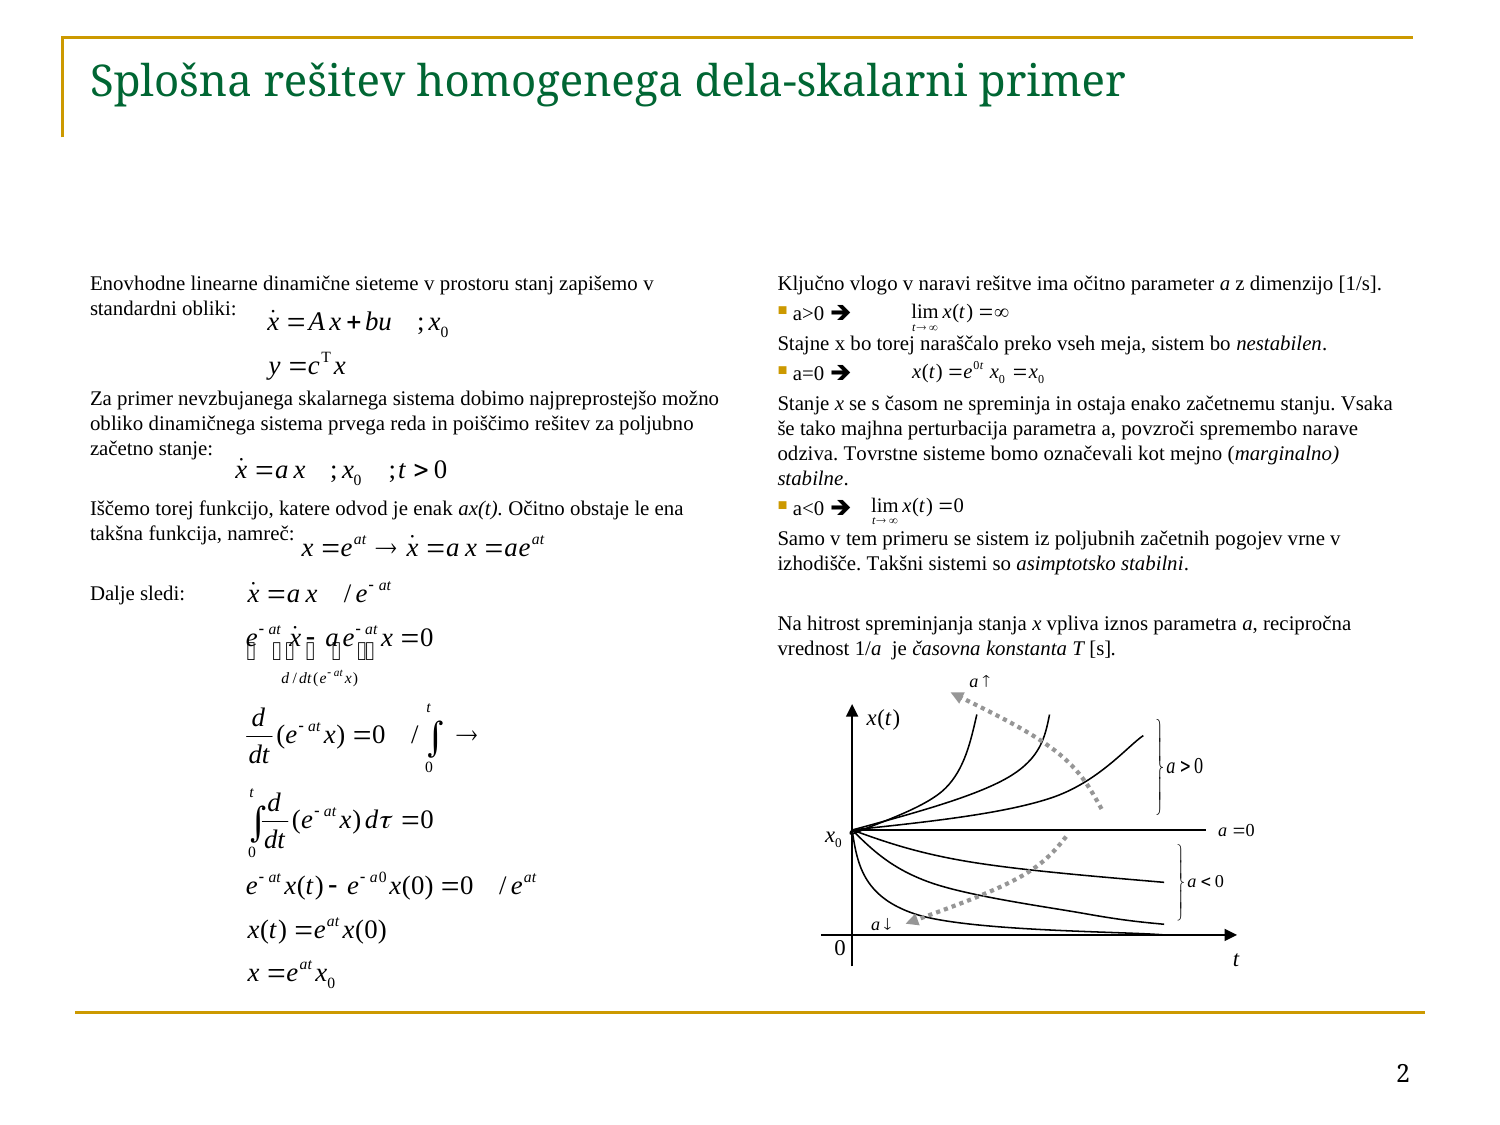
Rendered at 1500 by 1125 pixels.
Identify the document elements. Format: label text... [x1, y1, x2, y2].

chart [908, 355, 1048, 389]
chart [831, 934, 851, 962]
chart [242, 574, 555, 993]
chart [296, 527, 550, 568]
list Ključno vlogo v naravi rešitve ima očitno parameter a z dimenzijo [1/s]. a>0  Stajne x bo torej naraščalo preko vseh meja, sistem bo nestabilen. a=0  Stanje x se s časom ne spreminja in ostaja enako začetnemu stanju. Vsaka še tako majhna perturbacija parametra a, povzroči spremembo narave odziva. Tovrstne sisteme bomo označevali kot mejno (marginalno) stabilne. a<0  Samo v tem primeru se sistem iz poljubnih začetnih pogojev vrne v izhodišče. Takšni sistemi so asimptotsko stabilni. Na hitrost spreminjanja stanja x vpliva iznos parametra a, recipročna vrednost 1/a je časovna konstanta T [s]. [762, 262, 1426, 1006]
chart [1230, 948, 1244, 972]
chart [820, 819, 846, 854]
list Enovhodne linearne dinamične sieteme v prostoru stanj zapišemo v standardni obliki: Za primer nevzbujanega skalarnega sistema dobimo najpreprostejšo možno obliko dinamičnega sistema prvega reda in poiščimo rešitev za poljubno začetno stanje: Iščemo torej funkcijo, katere odvod je enak ax(t). Očitno obstaje le ena takšna funkcija, namreč: Dalje sledi: [75, 262, 738, 1006]
chart [862, 704, 904, 735]
chart [261, 304, 453, 386]
title Splošna rešitev homogenega dela-skalarni primer [75, 45, 1426, 233]
text_box <number> [1074, 1024, 1426, 1100]
chart [966, 668, 997, 693]
chart [1144, 714, 1207, 821]
text_box [908, 298, 1012, 355]
chart [868, 491, 967, 530]
chart [230, 451, 452, 492]
chart [1165, 819, 1258, 926]
chart [868, 910, 899, 935]
